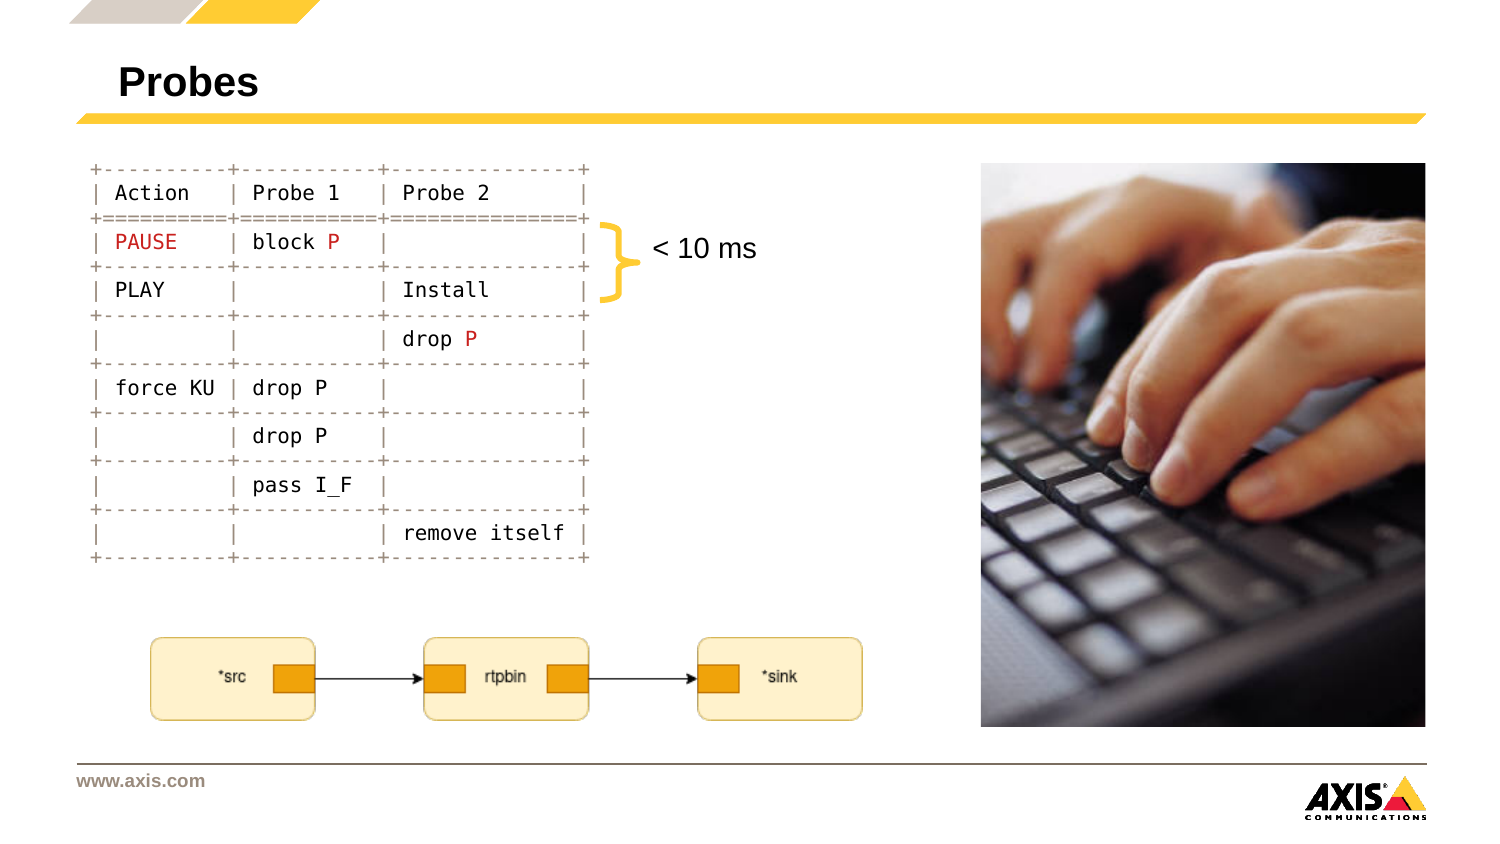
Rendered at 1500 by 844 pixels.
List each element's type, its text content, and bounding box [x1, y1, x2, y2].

picture [150, 637, 863, 721]
picture [1305, 776, 1426, 820]
title Probes [103, 47, 1462, 108]
picture [980, 163, 1426, 728]
text_box +----------+-----------+---------------+ | Action | Probe 1 | Probe 2 | +==========+===========+===============+ | PAUSE | block P | | +----------+-----------+---------------+ | PLAY | | Install | +----------+-----------+---------------+ | | | drop P | +----------+-----------+---------------+ | force KU | drop P | | +----------+-----------+---------------+ | | drop P | | +----------+-----------+---------------+ | | pass I_F | | +----------+-----------+---------------+ | | | remove itself | +----------+-----------+---------------+ [75, 150, 638, 578]
text_box < 10 ms [637, 225, 863, 273]
